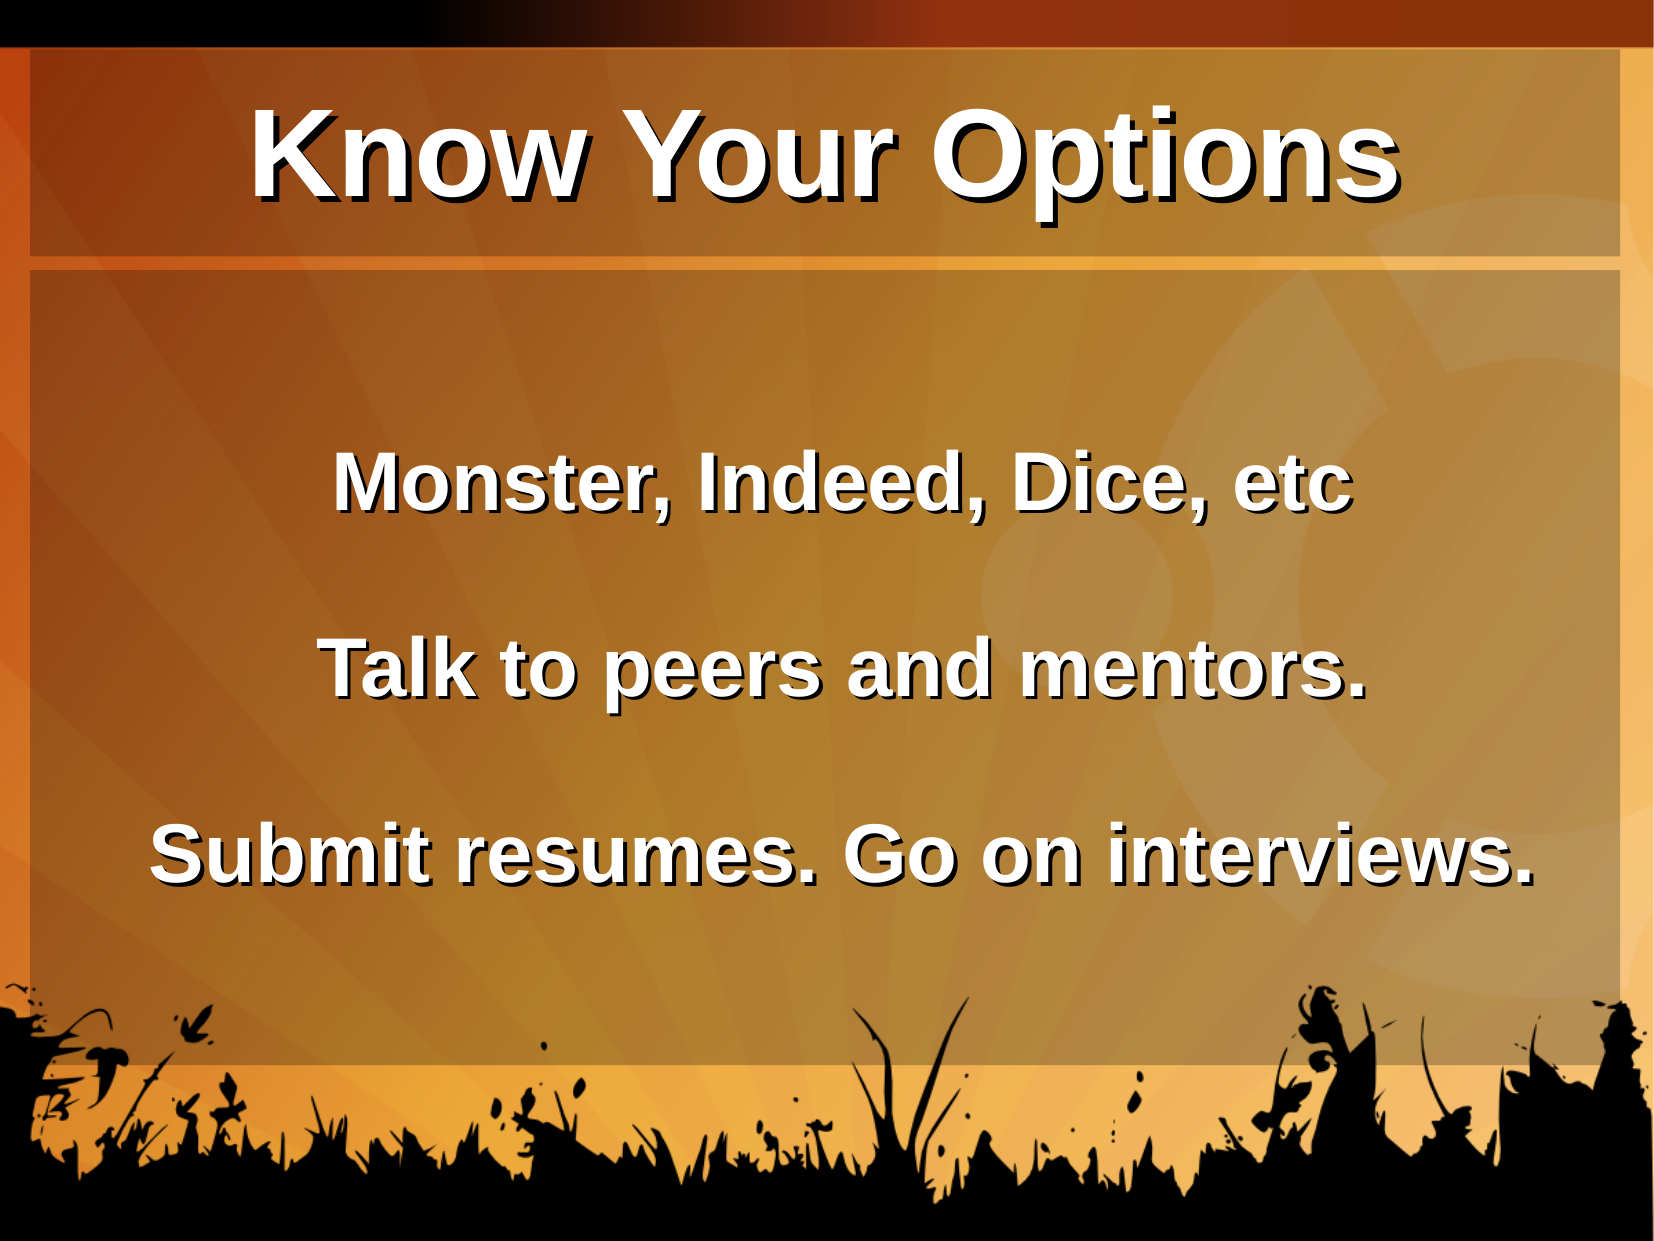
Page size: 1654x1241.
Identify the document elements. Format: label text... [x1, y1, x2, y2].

picture [0, 0, 1654, 1241]
subtitle Monster, Indeed, Dice, etc Talk to peers and mentors. Submit resumes. Go on interviews. [30, 270, 1621, 1066]
title Know Your Options [30, 49, 1621, 257]
